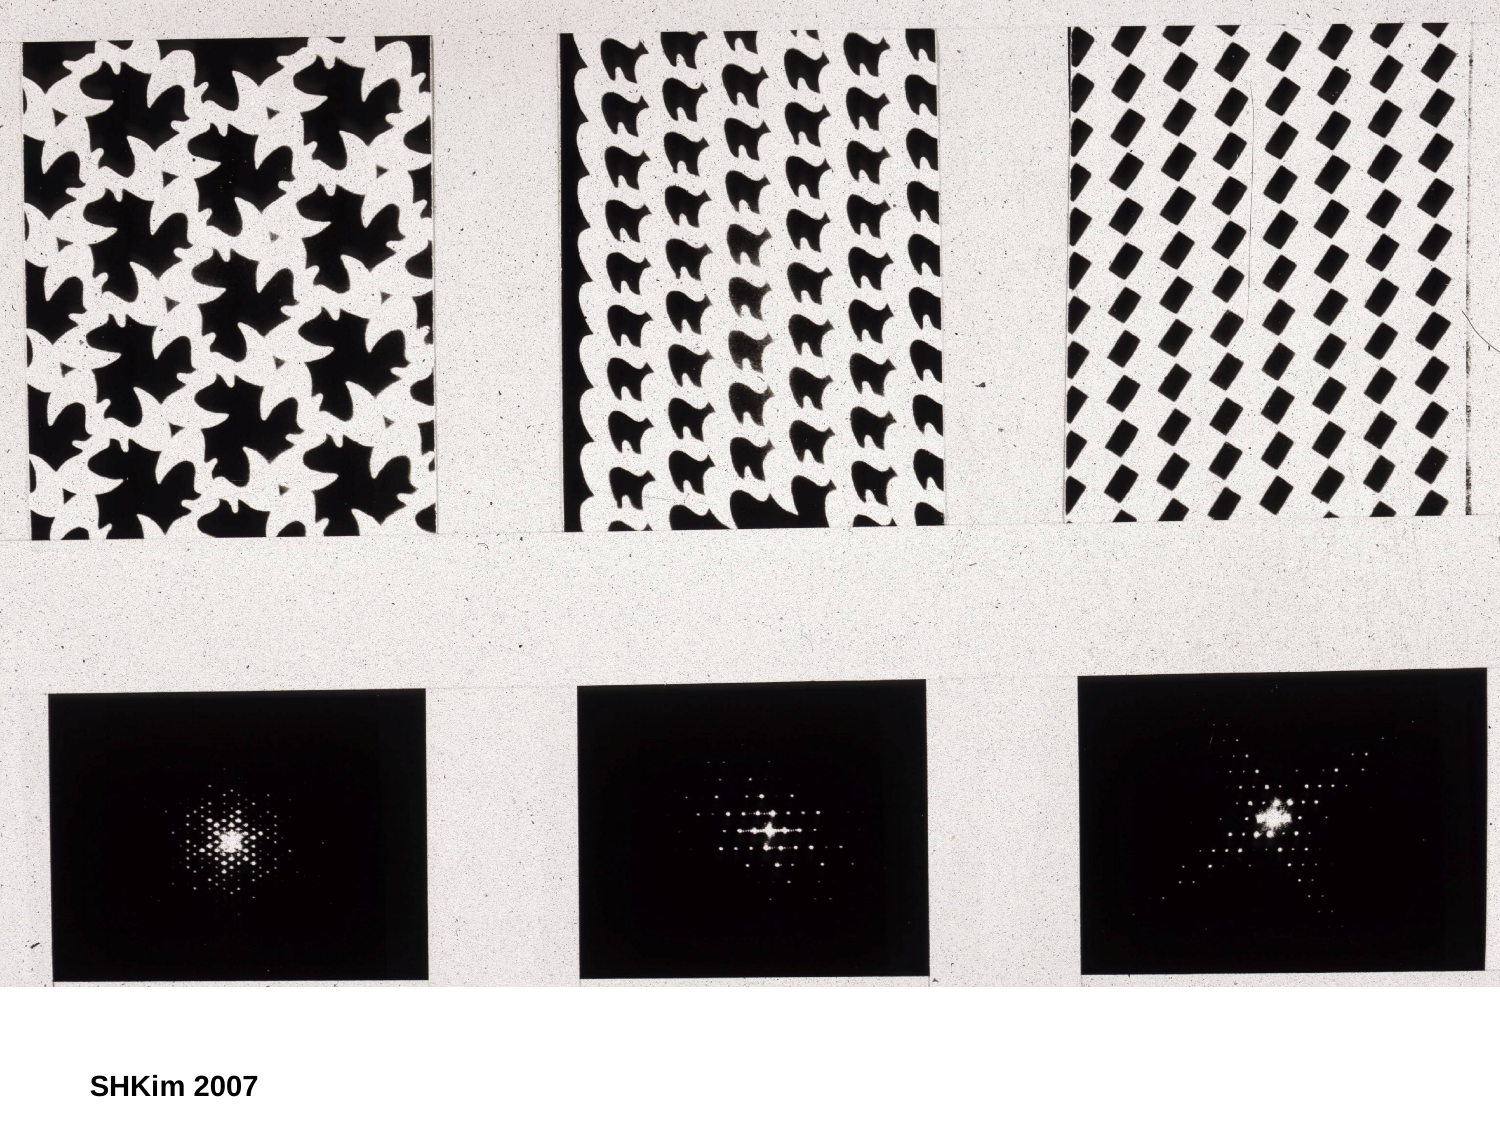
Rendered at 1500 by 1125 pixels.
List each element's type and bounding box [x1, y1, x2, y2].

picture [0, 0, 1500, 987]
